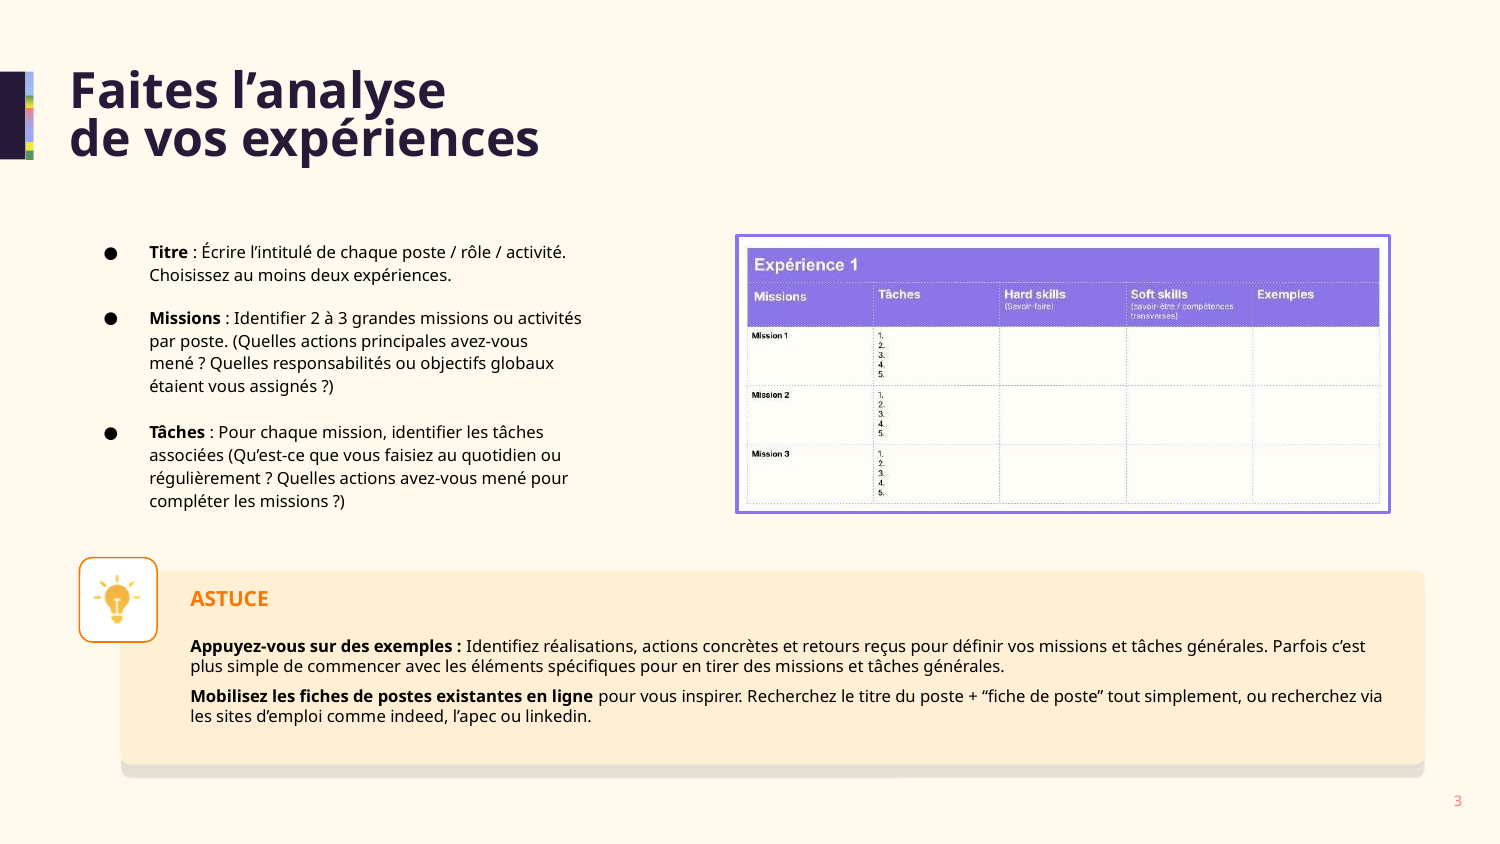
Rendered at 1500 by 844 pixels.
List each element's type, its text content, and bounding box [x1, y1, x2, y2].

text_box ASTUCE Appuyez-vous sur des exemples : Identifiez réalisations, actions concrètes et retours reçus pour définir vos missions et tâches générales. Parfois c’est plus simple de commencer avec les éléments spécifiques pour en tirer des missions et tâches générales. Mobilisez les fiches de postes existantes en ligne pour vous inspirer. Recherchez le titre du poste + “fiche de poste” tout simplement, ou recherchez via les sites d’emploi comme indeed, l’apec ou linkedin. [190, 585, 1389, 726]
text_box Titre : Écrire l’intitulé de chaque poste / rôle / activité. Choisissez au moins deux expériences. Missions : Identifier 2 à 3 grandes missions ou activités par poste. (Quelles actions principales avez-vous mené ? Quelles responsabilités ou objectifs globaux étaient vous assignés ?) Tâches : Pour chaque mission, identifier les tâches associées (Qu’est-ce que vous faisiez au quotidien ou régulièrement ? Quelles actions avez-vous mené pour compléter les missions ?) [74, 238, 686, 541]
picture [15, 66, 44, 166]
title Faites l’analyse de vos expériences [70, 70, 1418, 275]
picture [88, 568, 148, 631]
text_box [79, 557, 1425, 765]
picture [738, 236, 1389, 512]
slide_number <number> [1442, 556, 1474, 844]
